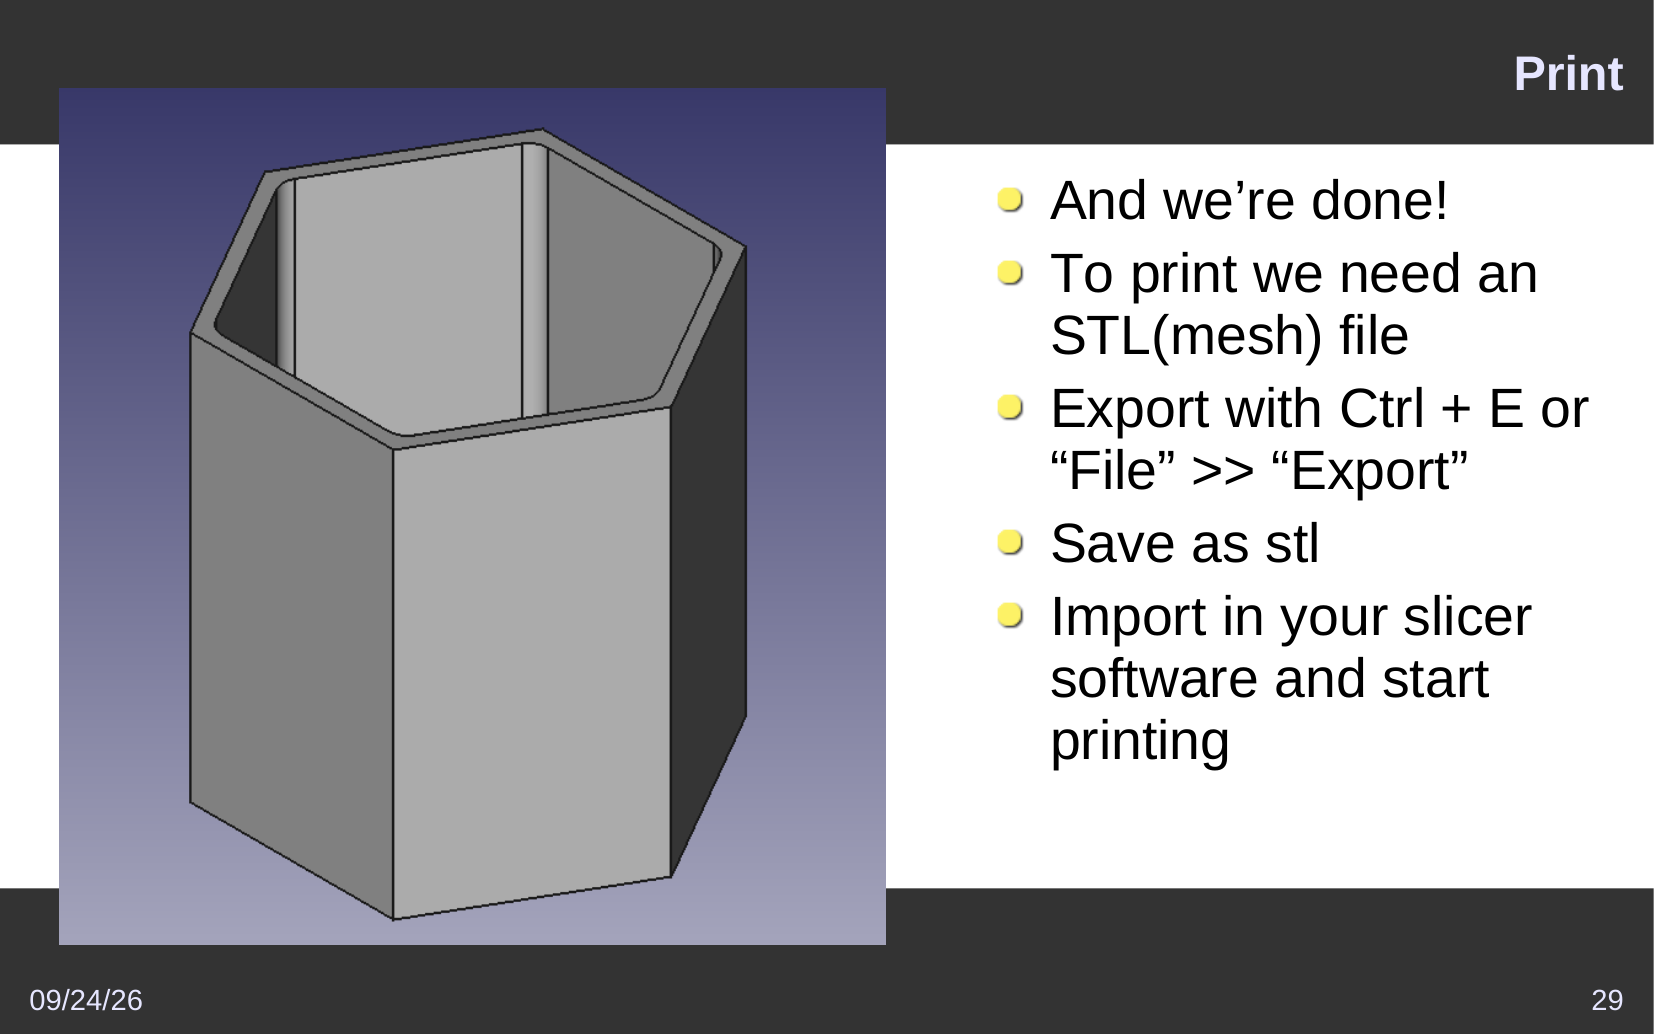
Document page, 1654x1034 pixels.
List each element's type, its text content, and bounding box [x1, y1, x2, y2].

picture [0, 0, 1654, 1034]
list And we’re done! To print we need an STL(mesh) file Export with Ctrl + E or “File” >> “Export” Save as stl Import in your slicer software and start printing [979, 169, 1629, 1034]
title Print [29, 16, 1624, 131]
